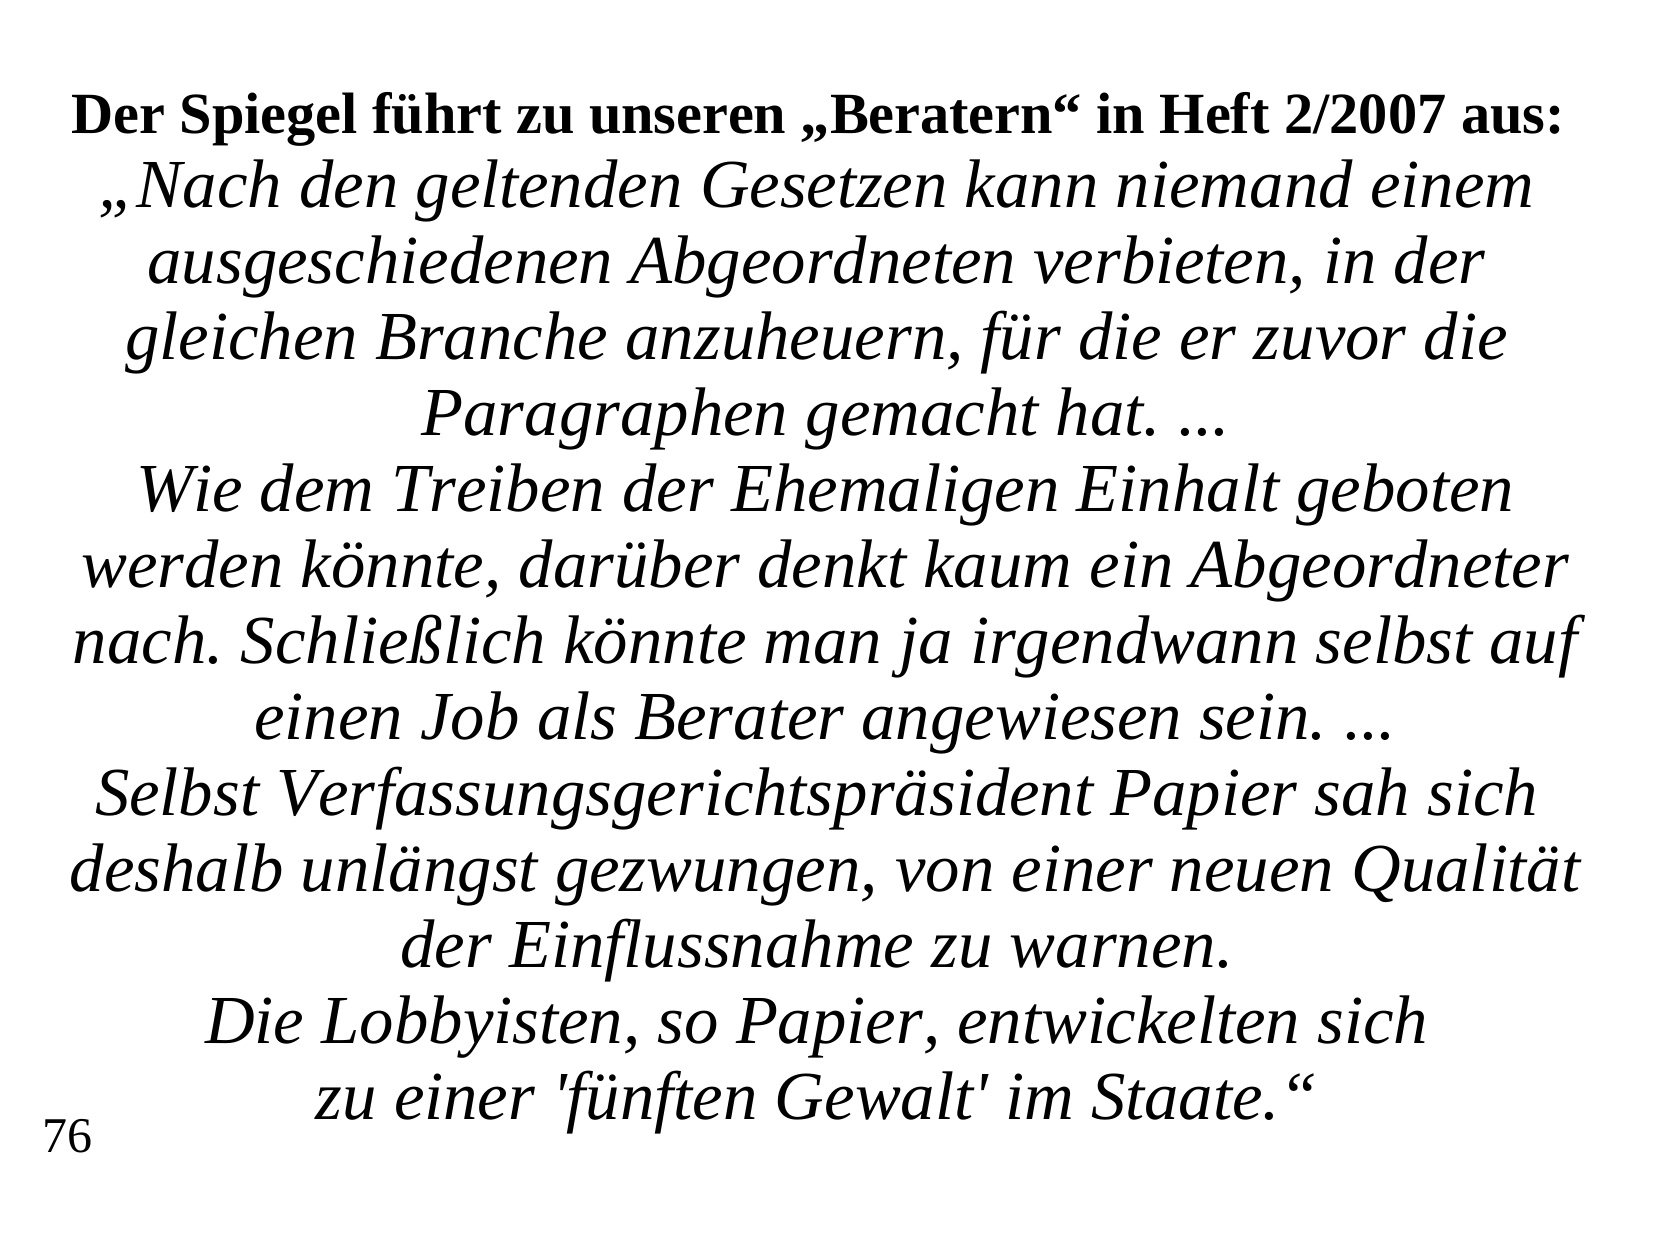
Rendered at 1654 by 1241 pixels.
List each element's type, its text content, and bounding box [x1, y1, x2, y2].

text_box Der Spiegel führt zu unseren „Beratern“ in Heft 2/2007 aus: „Nach den geltenden Gesetzen kann niemand einem ausgeschiedenen Abgeordneten verbieten, in der gleichen Branche anzuheuern, für die er zuvor die Paragraphen gemacht hat. ... Wie dem Treiben der Ehemaligen Einhalt geboten werden könnte, darüber denkt kaum ein Abgeordneter nach. Schließlich könnte man ja irgendwann selbst auf einen Job als Berater angewiesen sein. ... Selbst Verfassungsgerichtspräsident Papier sah sich deshalb unlängst gezwungen, von einer neuen Qualität der Einflussnahme zu warnen. Die Lobbyisten, so Papier, entwickelten sich zu einer 'fünften Gewalt' im Staate.“ [63, 59, 1589, 1154]
text_box <Nummer> [42, 1108, 277, 1170]
